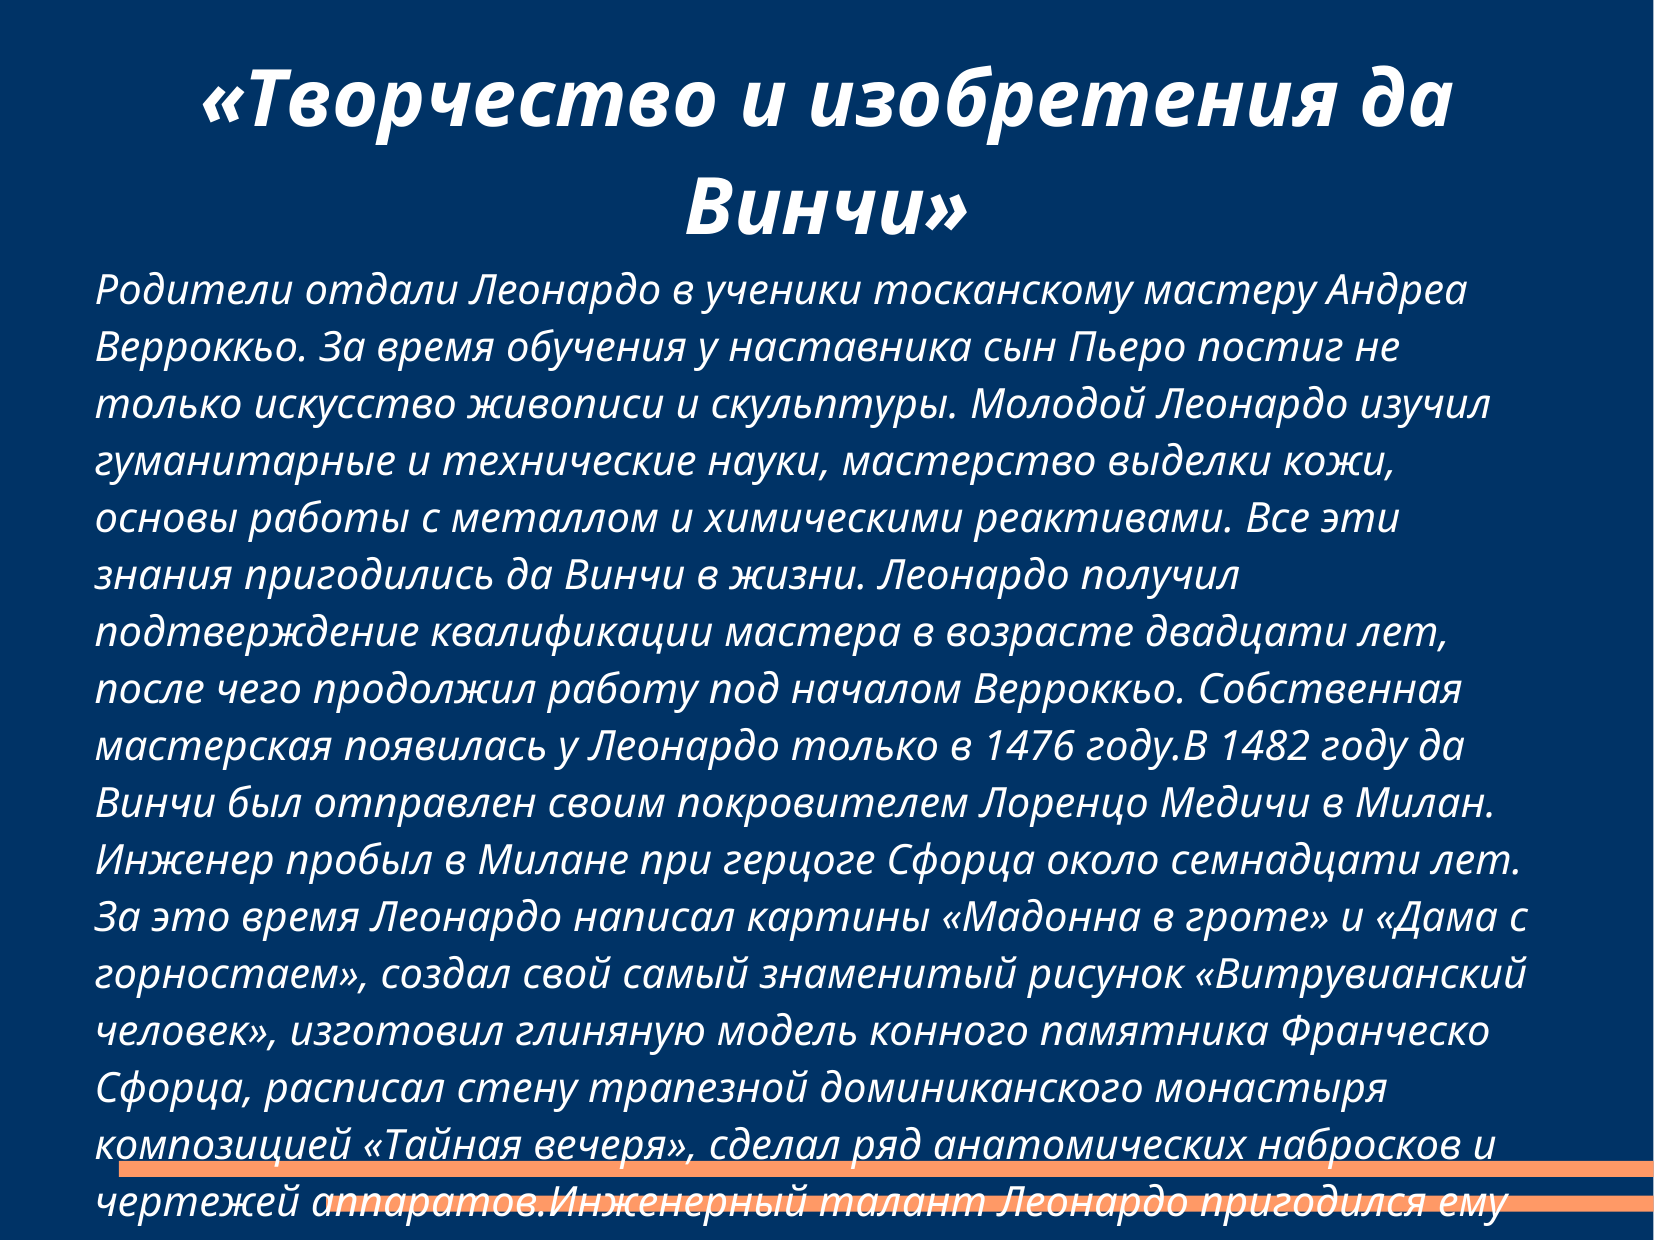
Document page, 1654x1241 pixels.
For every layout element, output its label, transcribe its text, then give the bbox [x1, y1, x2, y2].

list Родители отдали Леонардо в ученики тосканскому мастеру Андреа Верроккьо. За время обучения у наставника сын Пьеро постиг не только искусство живописи и скульптуры. Молодой Леонардо изучил гуманитарные и технические науки, мастерство выделки кожи, основы работы с металлом и химическими реактивами. Все эти знания пригодились да Винчи в жизни. Леонардо получил подтверждение квалификации мастера в возрасте двадцати лет, после чего продолжил работу под началом Верроккьо. Собственная мастерская появилась у Леонардо только в 1476 году.В 1482 году да Винчи был отправлен своим покровителем Лоренцо Медичи в Милан. Инженер пробыл в Милане при герцоге Сфорца около семнадцати лет. За это время Леонардо написал картины «Мадонна в гроте» и «Дама с горностаем», создал свой самый знаменитый рисунок «Витрувианский человек», изготовил глиняную модель конного памятника Франческо Сфорца, расписал стену трапезной доминиканского монастыря композицией «Тайная вечеря», сделал ряд анатомических набросков и чертежей аппаратов.Инженерный талант Леонардо пригодился ему и после возвращения во Флоренцию в 1499 году. Инженер проработал во Флоренции около семи лет, после чего снова вернулся в Милан. К тому времени он уже закончил работу над самой известной своей картиной, которая сейчас хранится в музее Лувра,»Мона Лиза».Второй миланский период мастера длился шесть лет, после чего он уехал в Рим. В 1516 году Леонардо отправился во Францию, где и провел свои последние годы. [94, 259, 1534, 1137]
title «Творчество и изобретения да Винчи» [121, 46, 1534, 254]
